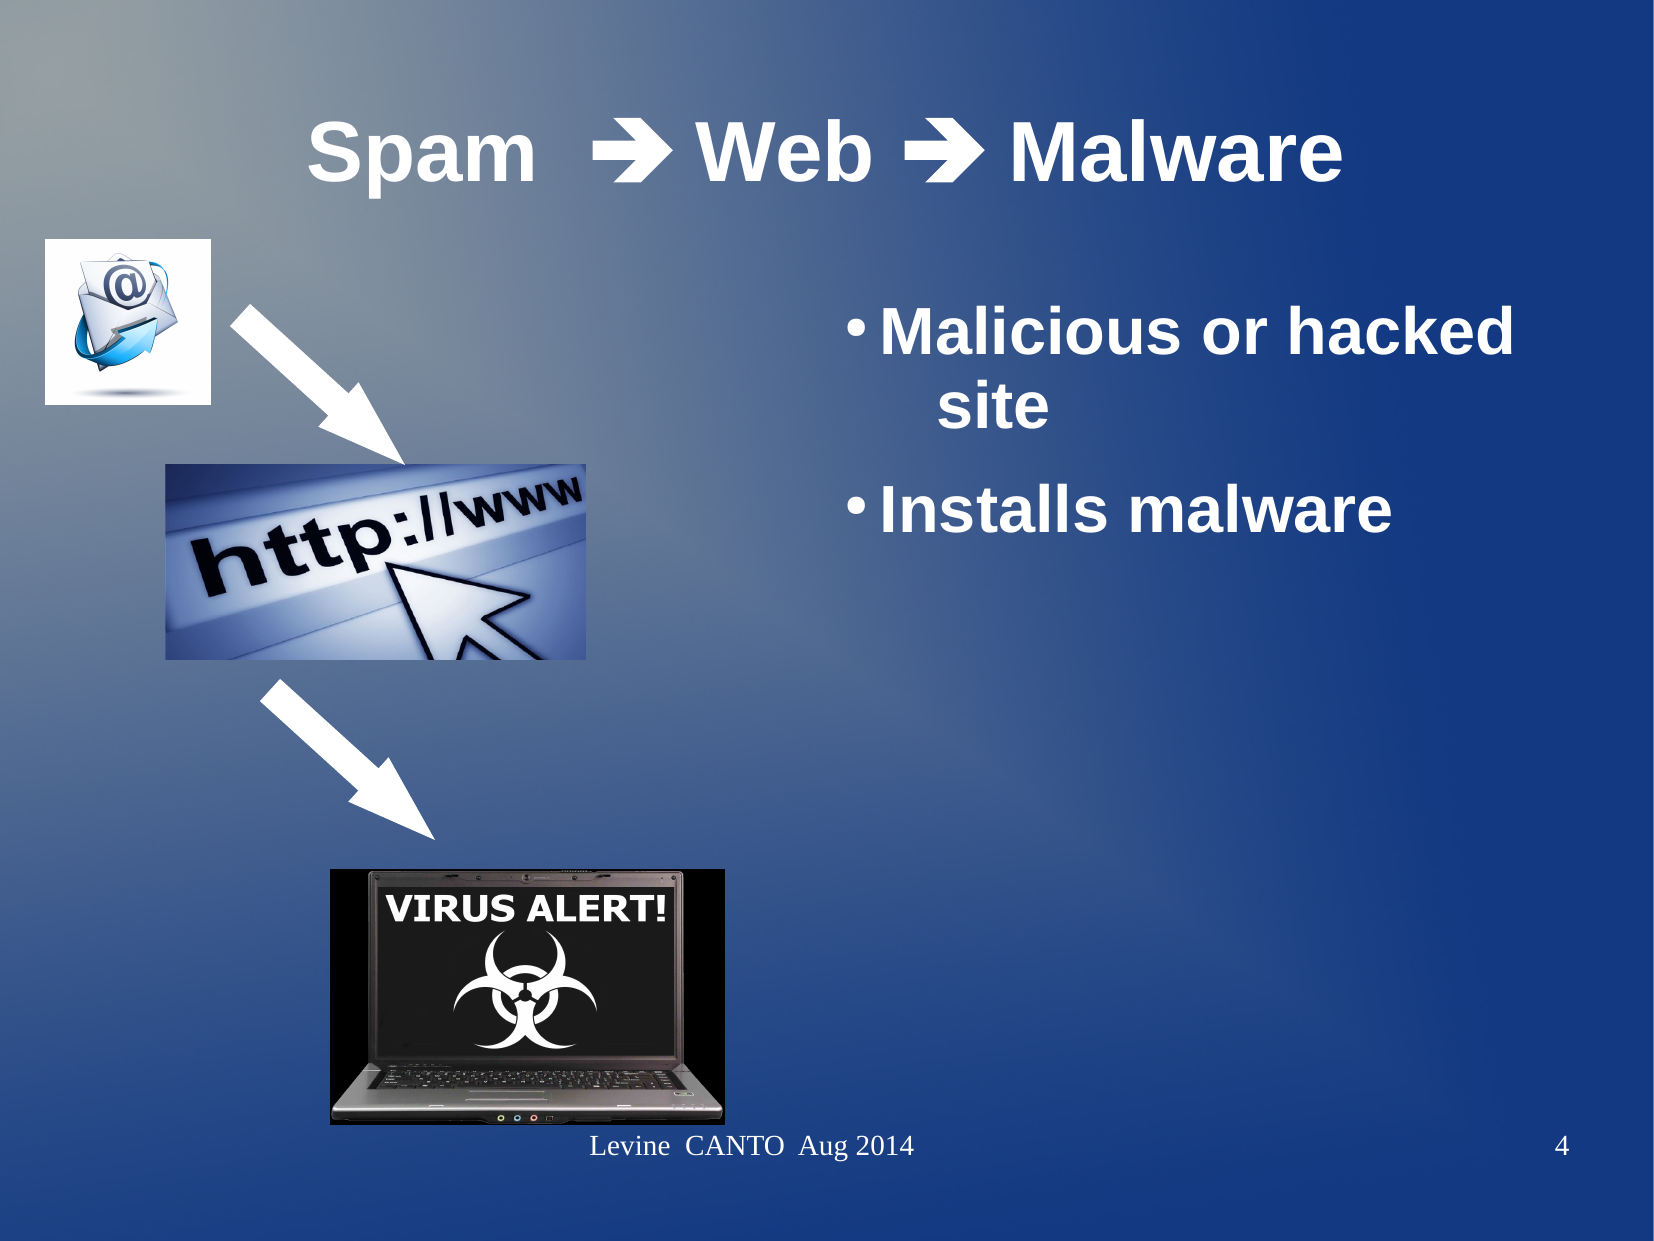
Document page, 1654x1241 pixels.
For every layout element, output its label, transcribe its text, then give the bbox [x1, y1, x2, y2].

list Malicious or hacked site Installs malware [844, 290, 1570, 1108]
picture [0, 0, 1654, 1241]
title Spam  Web  Malware [82, 49, 1570, 256]
